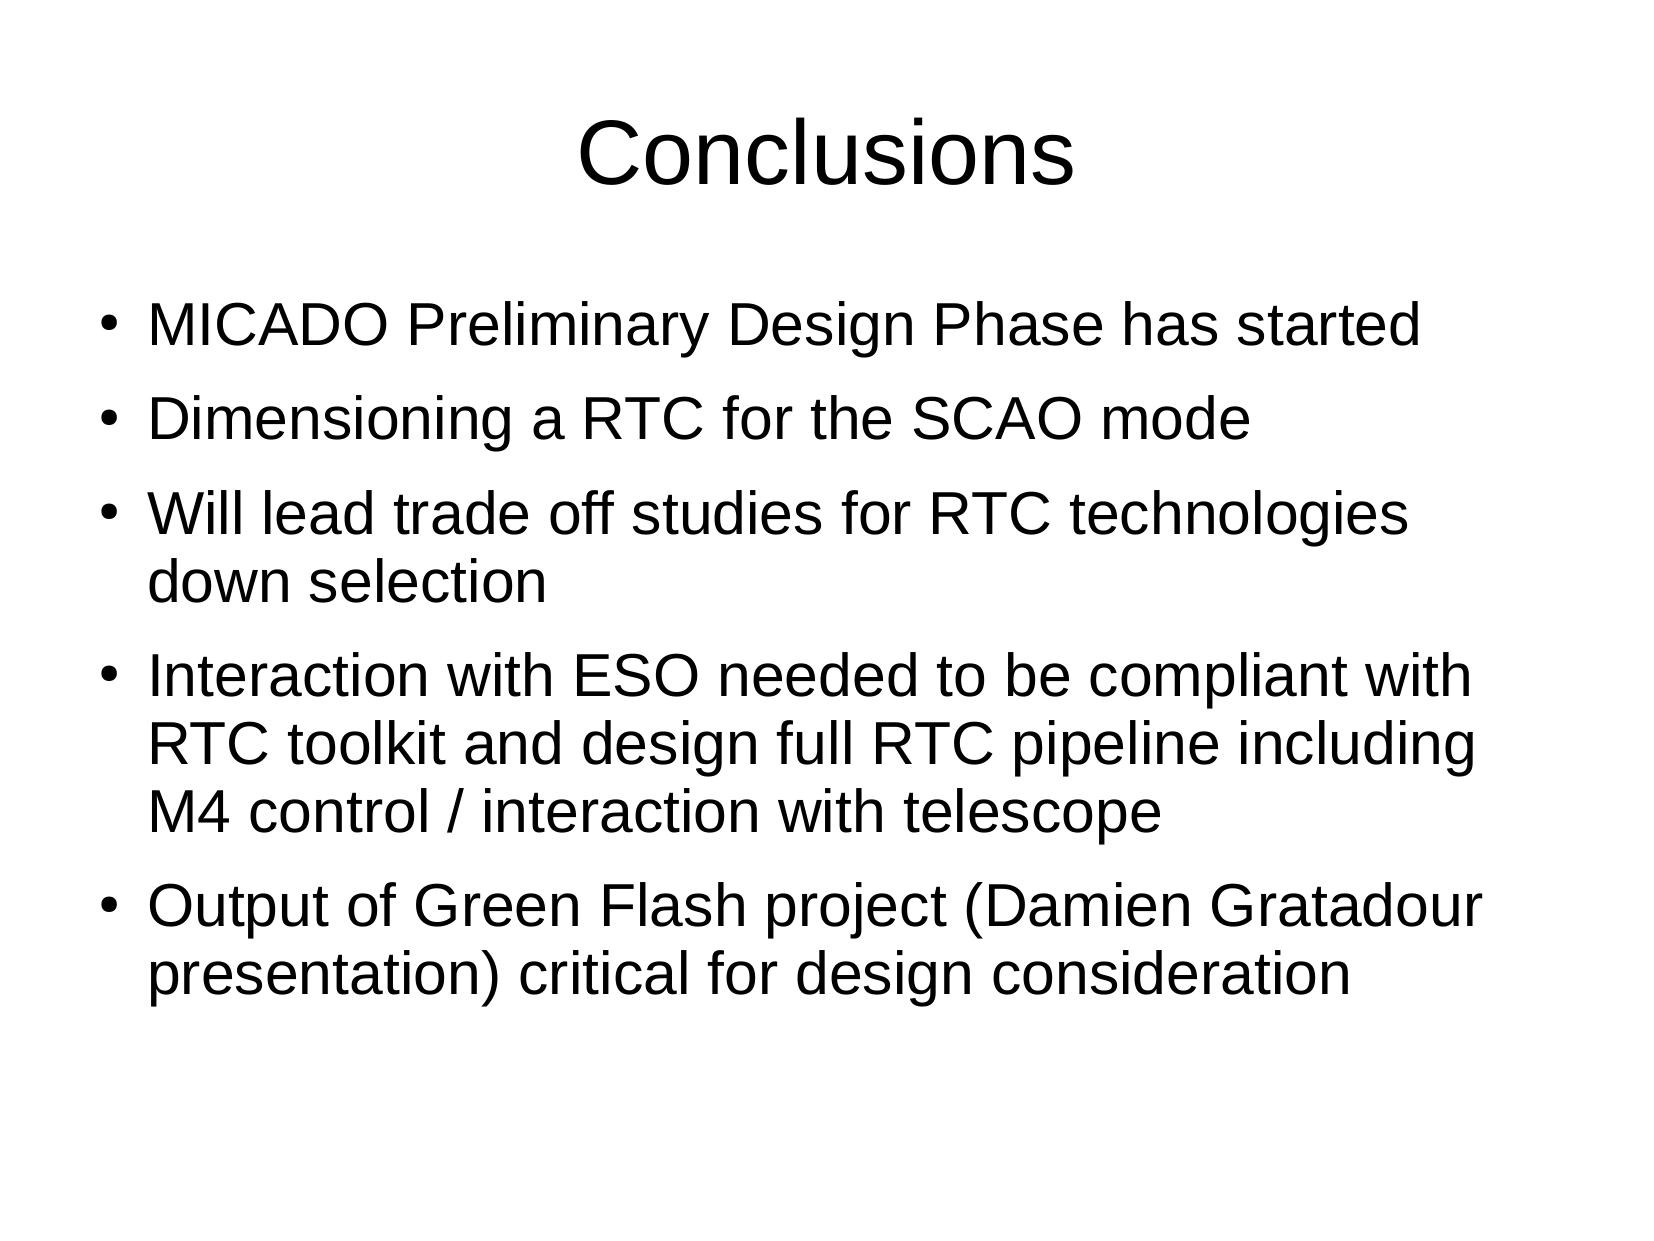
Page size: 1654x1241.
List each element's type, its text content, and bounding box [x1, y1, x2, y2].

title Conclusions [82, 49, 1571, 257]
list MICADO Preliminary Design Phase has started Dimensioning a RTC for the SCAO mode Will lead trade off studies for RTC technologies down selection Interaction with ESO needed to be compliant with RTC toolkit and design full RTC pipeline including M4 control / interaction with telescope Output of Green Flash project (Damien Gratadour presentation) critical for design consideration [82, 290, 1571, 1010]
